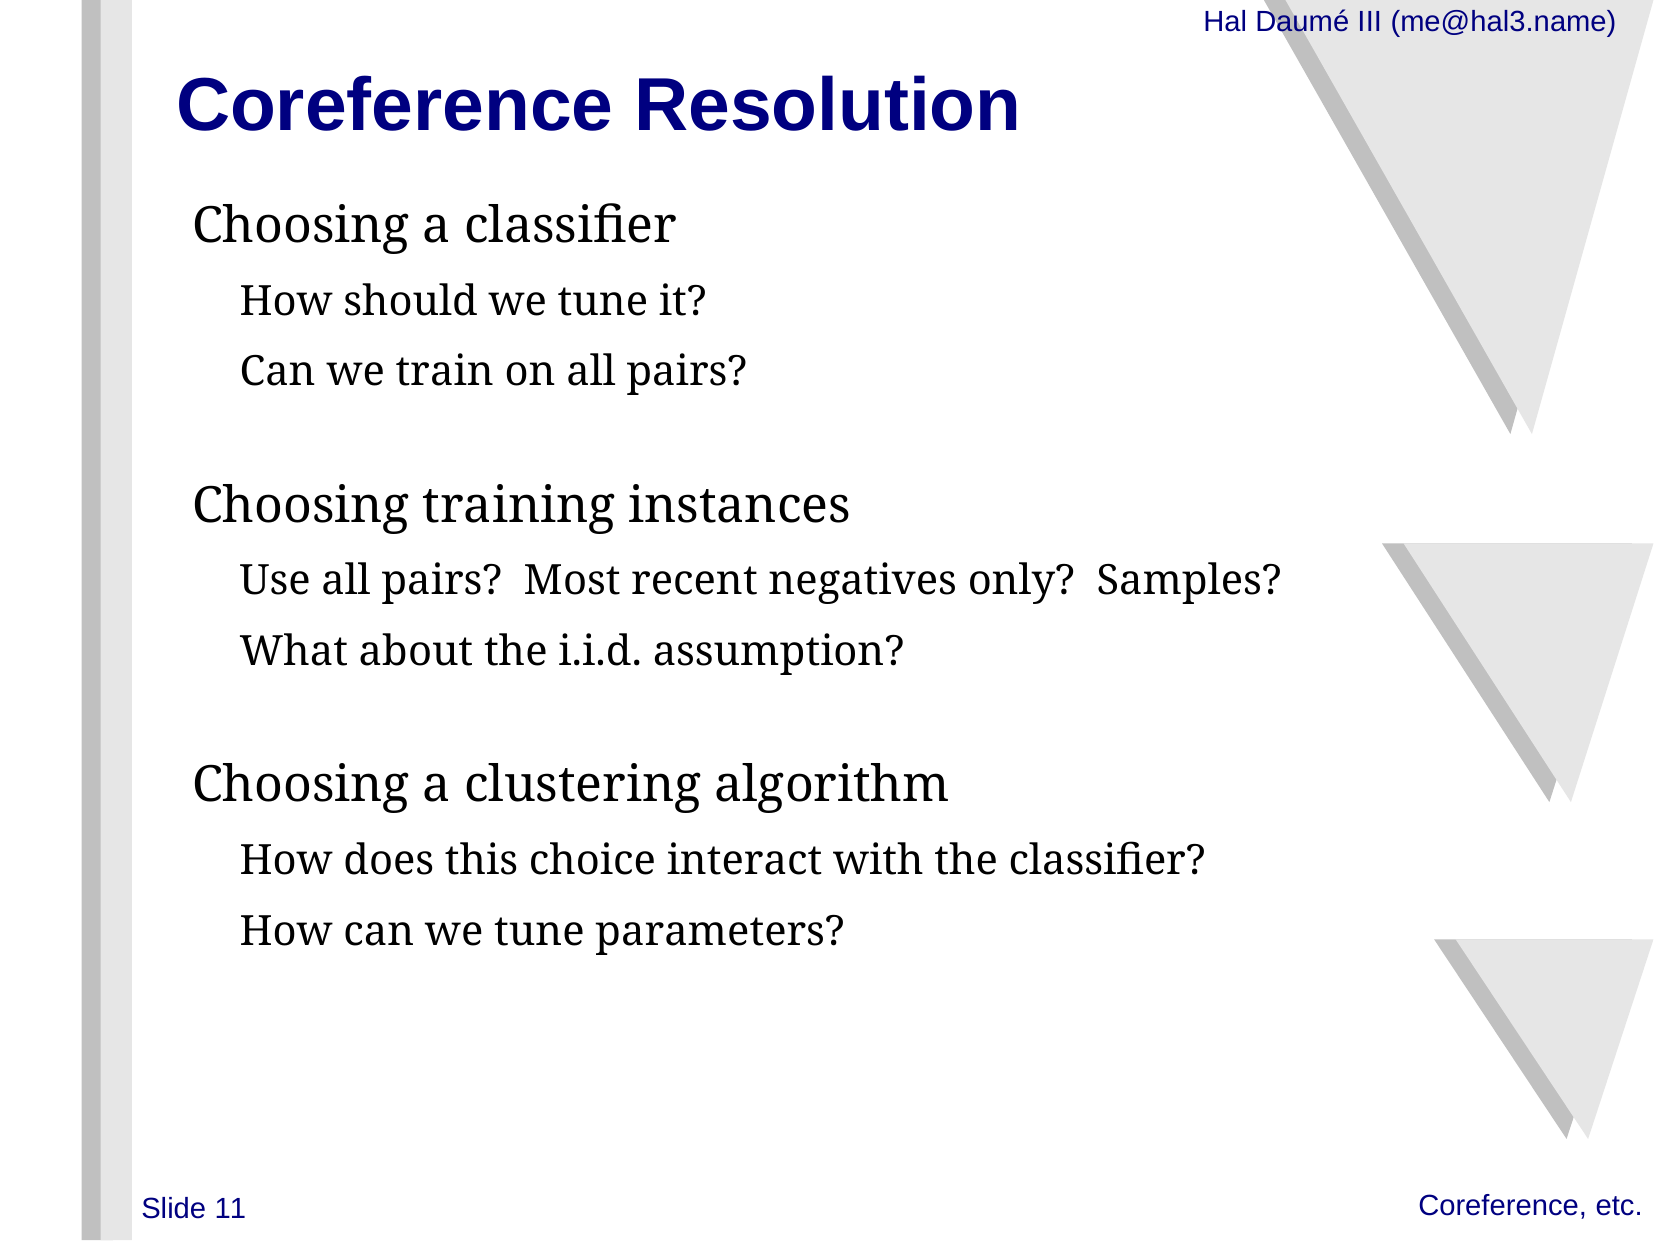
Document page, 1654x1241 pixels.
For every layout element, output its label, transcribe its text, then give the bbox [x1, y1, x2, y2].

title Coreference Resolution [176, 44, 1509, 166]
list Choosing a classifier How should we tune it? Can we train on all pairs? Choosing training instances Use all pairs? Most recent negatives only? Samples? What about the i.i.d. assumption? Choosing a clustering algorithm How does this choice interact with the classifier? How can we tune parameters? [180, 188, 1512, 1127]
